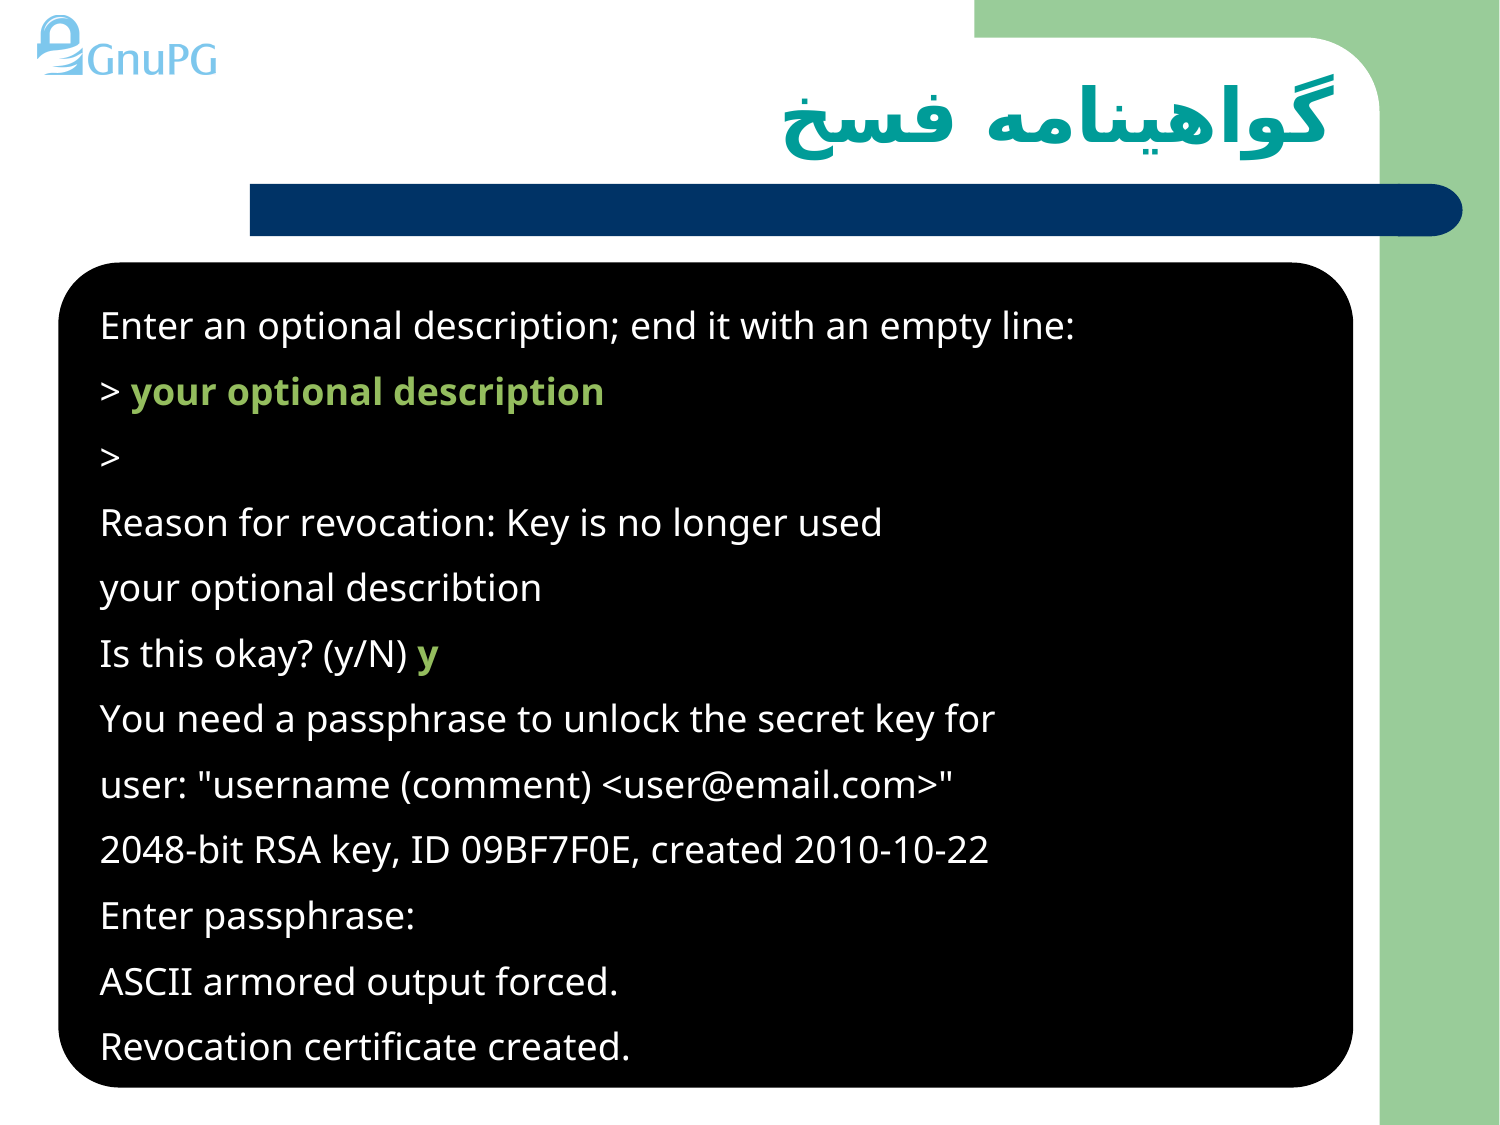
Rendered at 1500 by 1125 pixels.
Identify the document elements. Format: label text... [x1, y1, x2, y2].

text_box [58, 262, 1354, 1088]
title گواهینامه فسخ [11, 37, 1335, 201]
list Enter an optional description; end it with an empty line: > your optional description > Reason for revocation: Key is no longer used your optional describtion Is this okay? (y/N) y You need a passphrase to unlock the secret key for user: "username (comment) <user@email.com>" 2048-bit RSA key, ID 09BF7F0E, created 2010-10-22 Enter passphrase: ASCII armored output forced. Revocation certificate created. [96, 299, 1313, 1051]
